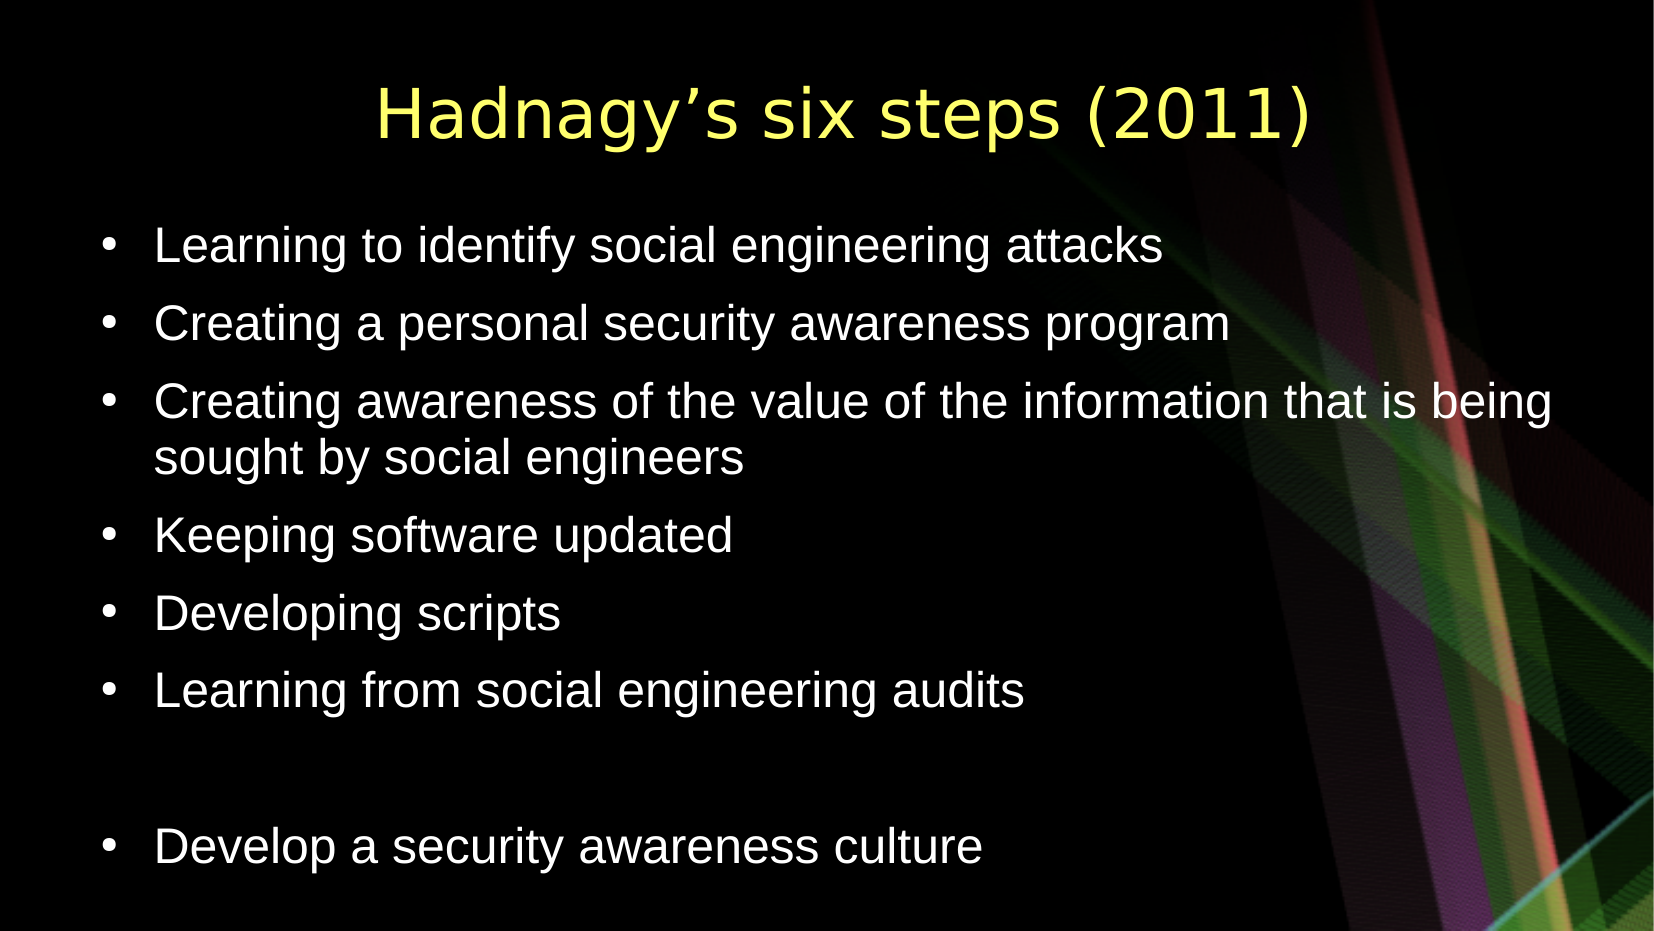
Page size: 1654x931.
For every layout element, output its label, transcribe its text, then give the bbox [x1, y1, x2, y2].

list Learning to identify social engineering attacks Creating a personal security awareness program Creating awareness of the value of the information that is being sought by social engineers Keeping software updated Developing scripts Learning from social engineering audits Develop a security awareness culture [82, 217, 1607, 898]
title Hadnagy’s six steps (2011) [82, 37, 1607, 193]
picture [0, 0, 1654, 931]
